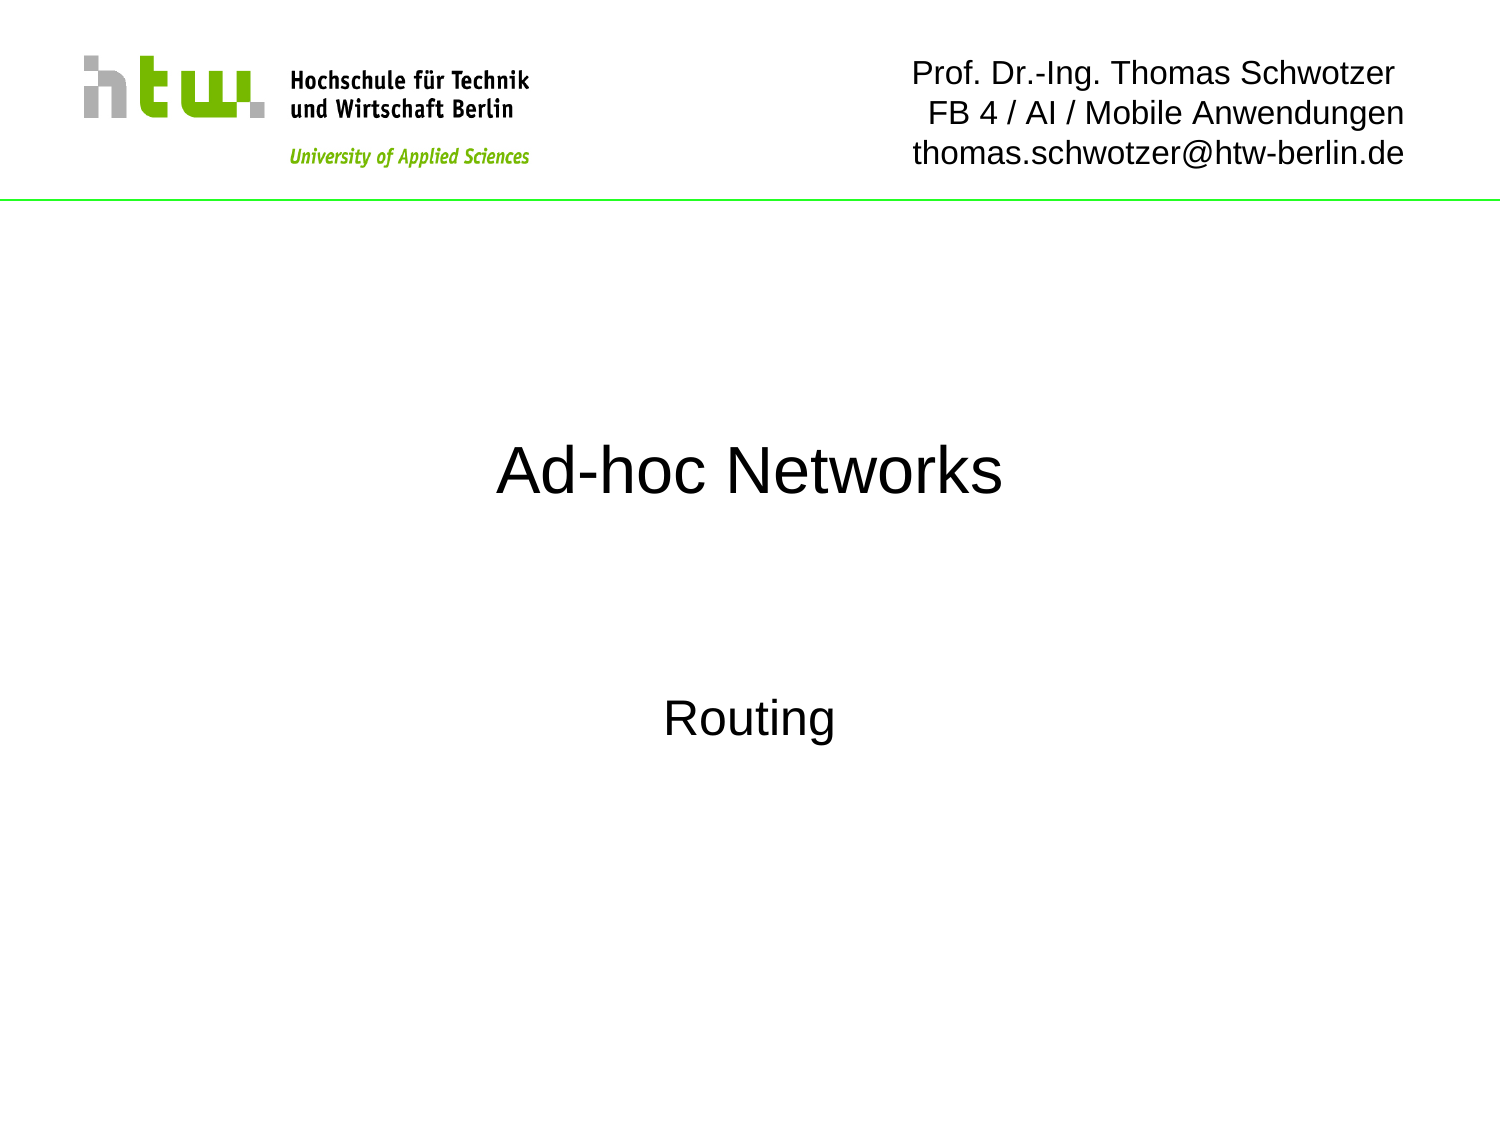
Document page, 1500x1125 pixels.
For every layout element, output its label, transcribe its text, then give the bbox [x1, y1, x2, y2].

picture [82, 53, 533, 172]
subtitle Routing [225, 637, 1276, 926]
title Ad-hoc Networks [112, 349, 1388, 591]
